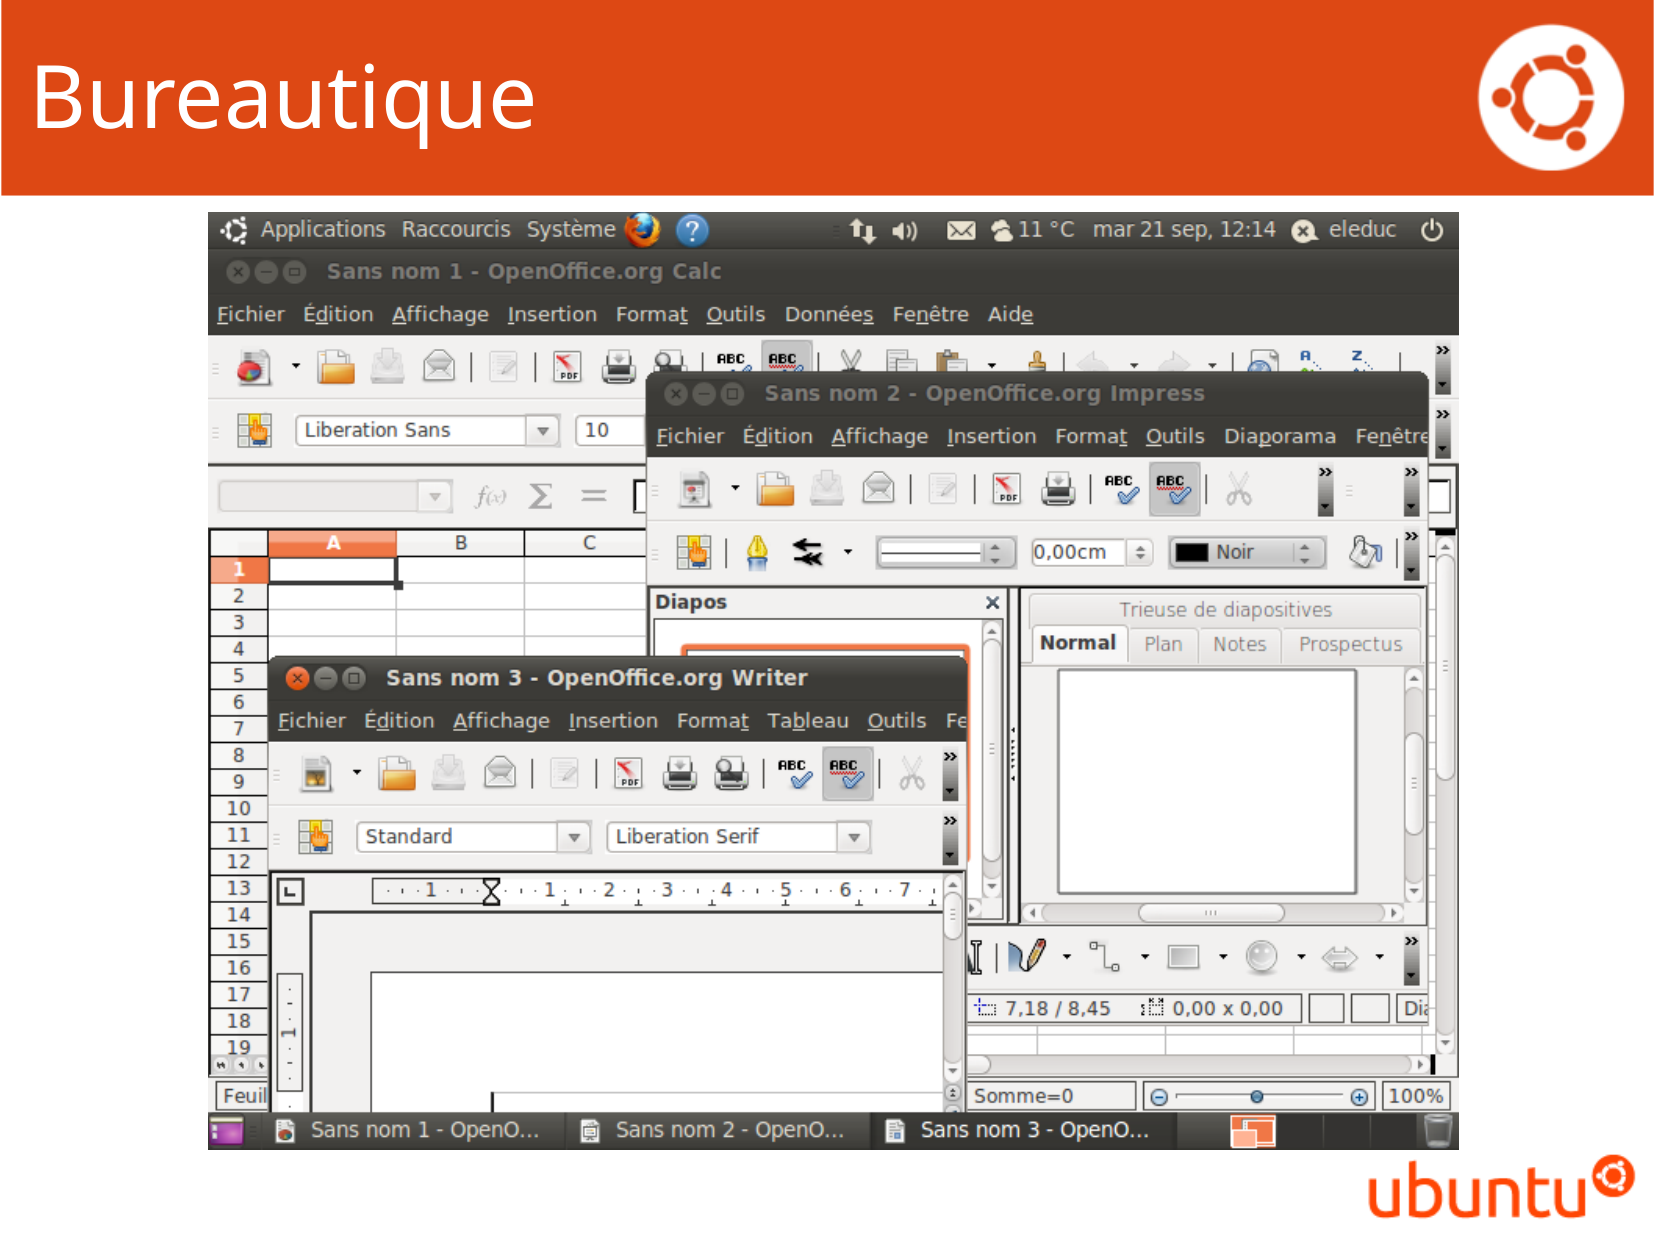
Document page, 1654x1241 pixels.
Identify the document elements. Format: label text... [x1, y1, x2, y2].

title Bureautique [29, 11, 1459, 178]
picture [0, 0, 1654, 1241]
